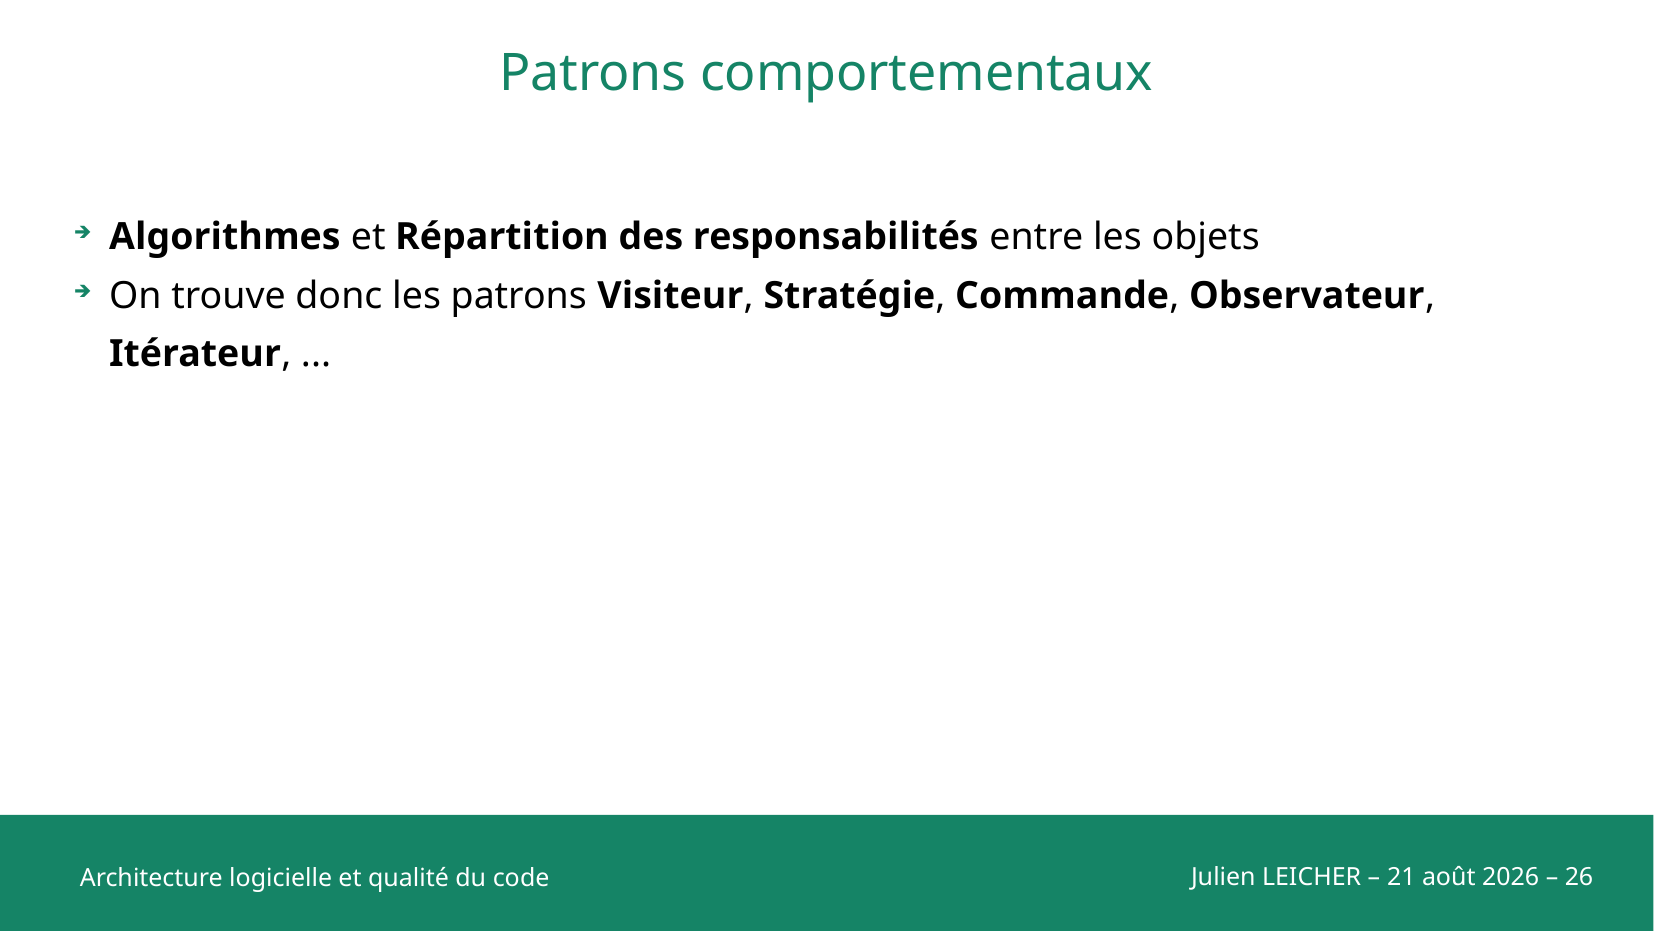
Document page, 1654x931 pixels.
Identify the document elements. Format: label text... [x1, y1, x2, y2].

text_box Algorithmes et Répartition des responsabilités entre les objets On trouve donc les patrons Visiteur, Stratégie, Commande, Observateur, Itérateur, ... [59, 194, 1595, 678]
text_box Patrons comportementaux [0, 27, 1654, 113]
text_box Julien LEICHER – 18 mars 2022 – <number> [0, 814, 1654, 931]
text_box Architecture logicielle et qualité du code [64, 852, 798, 898]
